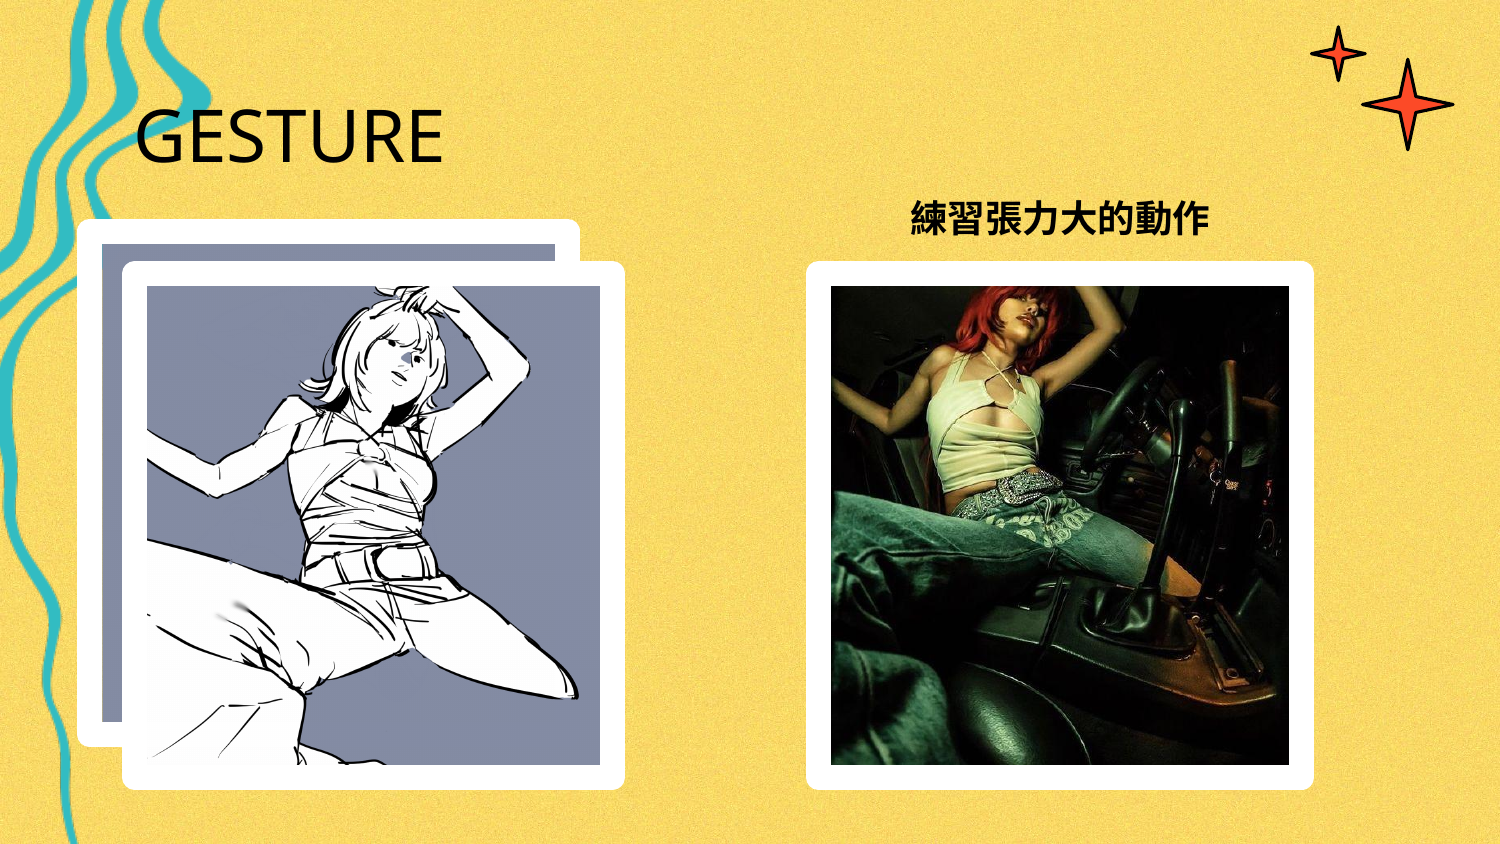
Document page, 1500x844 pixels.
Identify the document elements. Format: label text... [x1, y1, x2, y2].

text_box 練習張力大的動作 [823, 179, 1298, 255]
picture [0, 0, 1500, 844]
title GESTURE [118, 86, 1382, 180]
